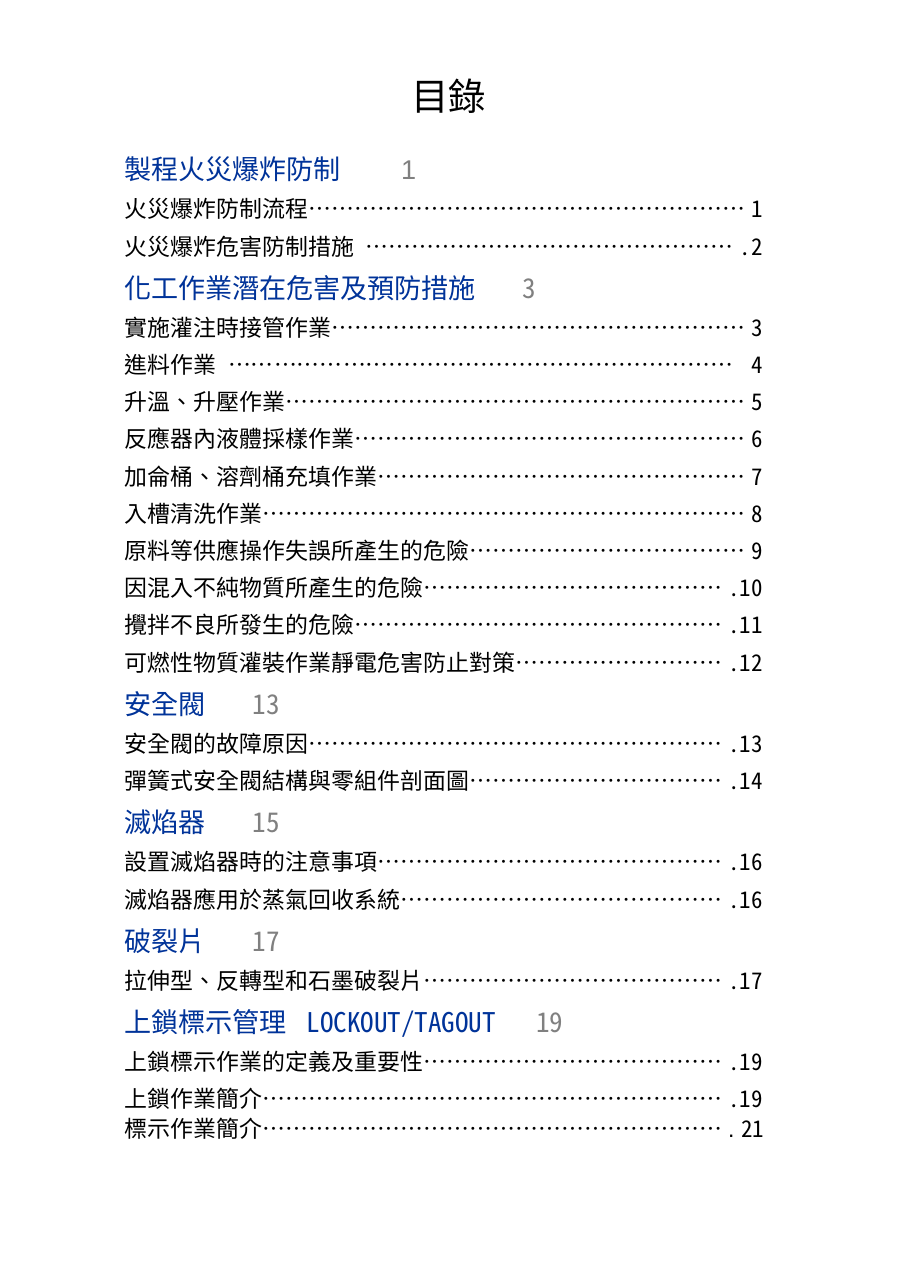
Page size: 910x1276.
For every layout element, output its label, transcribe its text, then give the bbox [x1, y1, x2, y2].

text_box 製程火災爆炸防制 1 火災爆炸防制流程…………………………………………………1 火災爆炸危害防制措施 ………………………………………….2 化工作業潛在危害及預防措施 3 實施灌注時接管作業………………………………………………3 進料作業 ………………………………………………………… 4 升溫、升壓作業……………………………………………………5 反應器內液體採樣作業……………………………………………6 加侖桶、溶劑桶充填作業…………………………………………7 入槽清洗作業………………………………………………………8 原料等供應操作失誤所產生的危險………………………………9 因混入不純物質所產生的危險………………………………….10 攪拌不良所發生的危險………………………………………….11 可燃性物質灌裝作業靜電危害防止對策……………………….12 安全閥 13 安全閥的故障原因……………………………………………….13 彈簧式安全閥結構與零組件剖面圖…………………………….14 滅焰器 15 設置滅焰器時的注意事項……………………………………….16 滅焰器應用於蒸氣回收系統…………………………………….16 破裂片 17 拉伸型、反轉型和石墨破裂片………………………………….17 上鎖標示管理 LOCKOUT/TAGOUT 19 上鎖標示作業的定義及重要性………………………………….19 上鎖作業簡介…………………………………………………….19 標示作業簡介……………………………………………………. 21 [108, 141, 788, 1188]
text_box 目錄 [372, 65, 527, 127]
